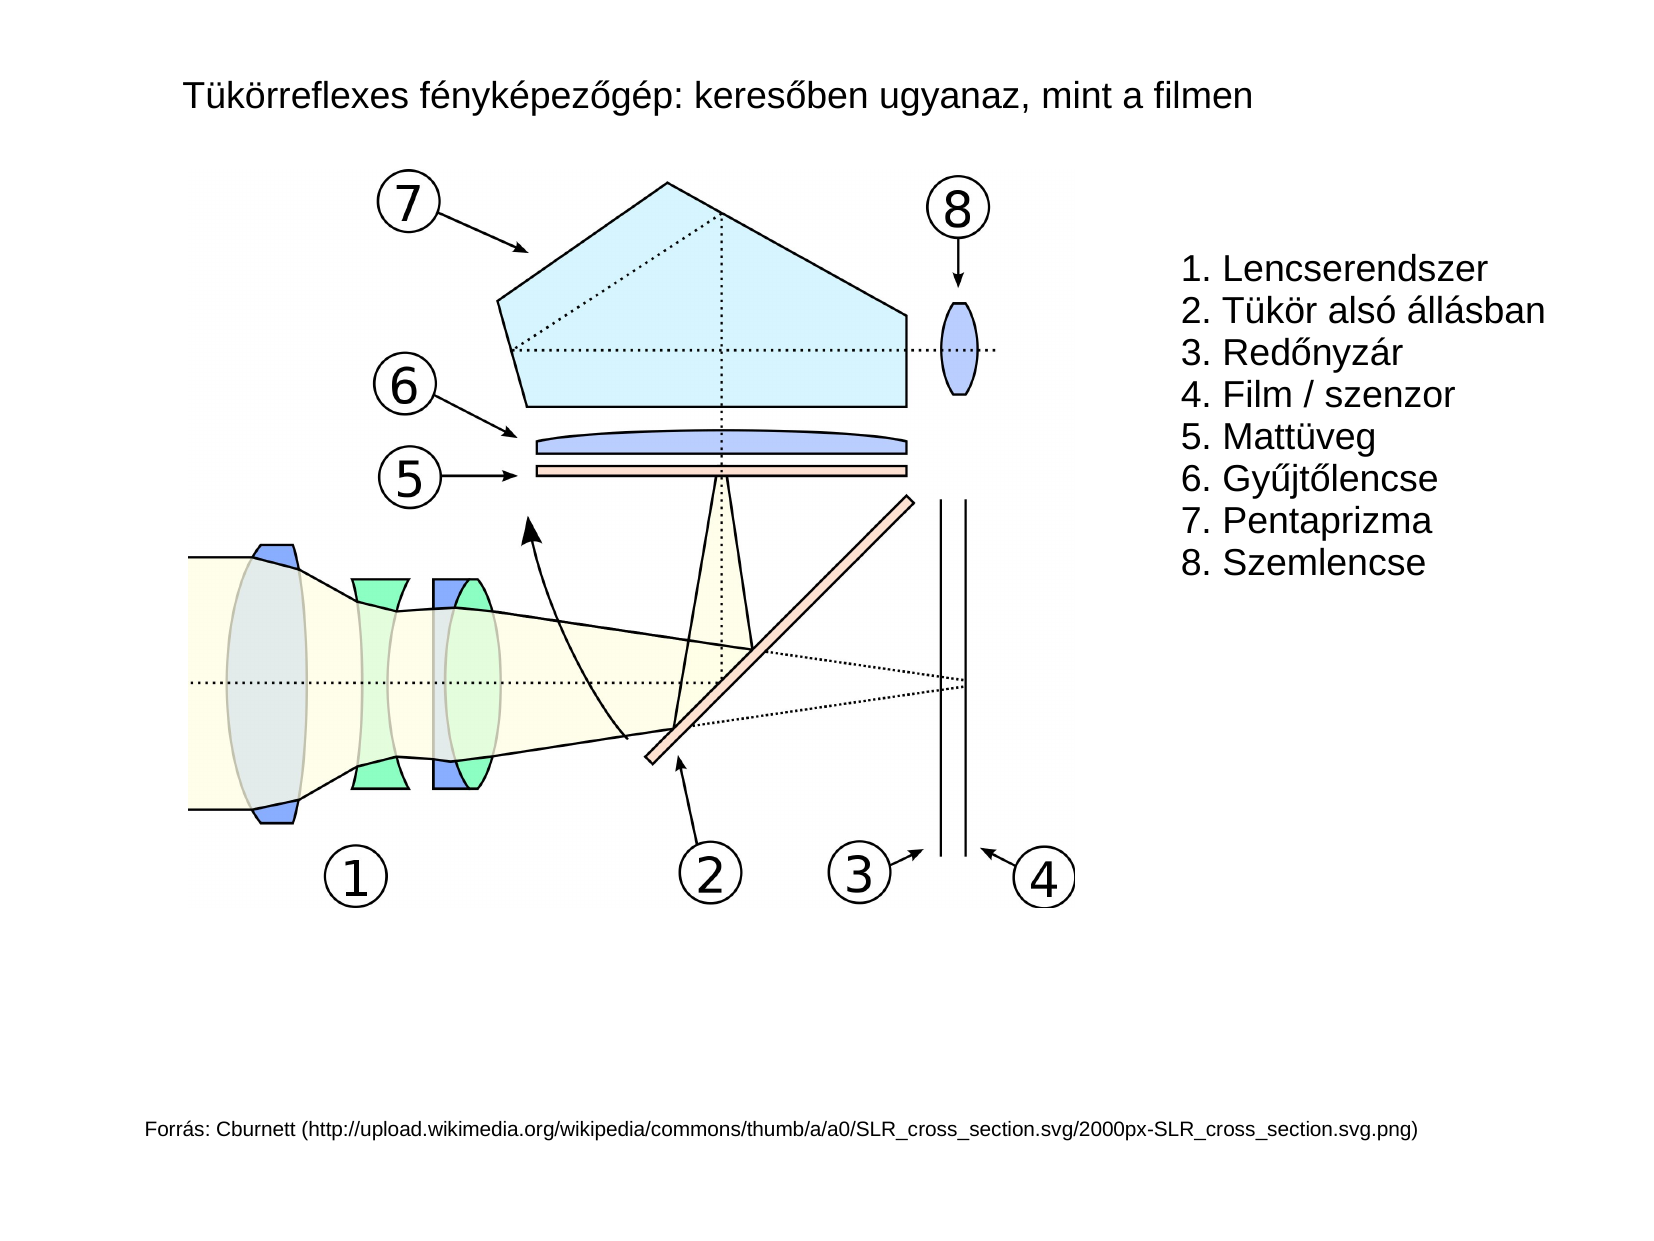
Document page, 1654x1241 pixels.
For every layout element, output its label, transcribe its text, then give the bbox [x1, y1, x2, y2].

text_box Forrás: Cburnett (http://upload.wikimedia.org/wikipedia/commons/thumb/a/a0/SLR_cross_section.svg/2000px-SLR_cross_section.svg.png) [129, 1110, 1436, 1148]
text_box 1. Lencserendszer 2. Tükör alsó állásban 3. Redőnyzár 4. Film / szenzor 5. Mattüveg 6. Gyűjtőlencse 7. Pentaprizma 8. Szemlencse [1166, 240, 1621, 592]
picture [188, 169, 1075, 908]
text_box Tükörreflexes fényképezőgép: keresőben ugyanaz, mint a filmen [167, 67, 1268, 125]
